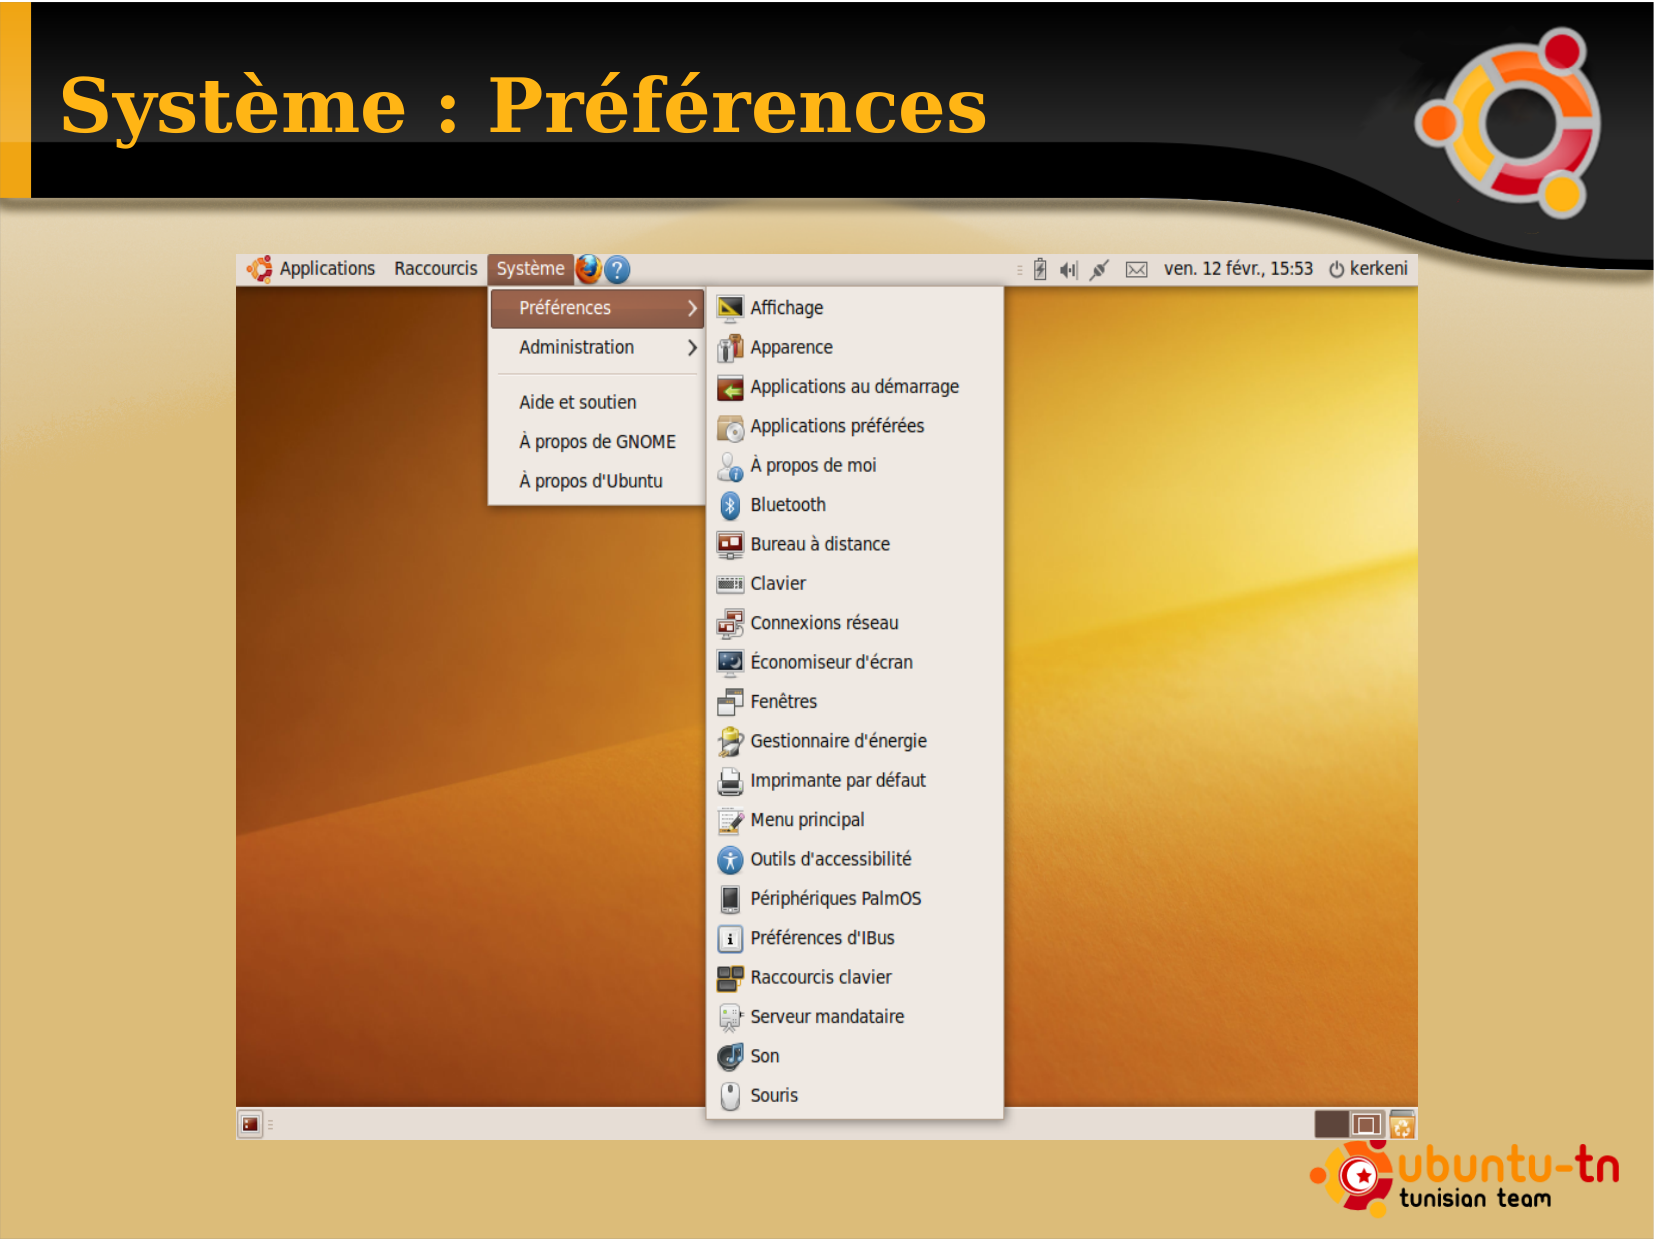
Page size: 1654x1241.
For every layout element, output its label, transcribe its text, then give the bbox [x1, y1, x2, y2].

picture [0, 0, 1654, 1241]
title Système : Préférences [59, 9, 1447, 202]
